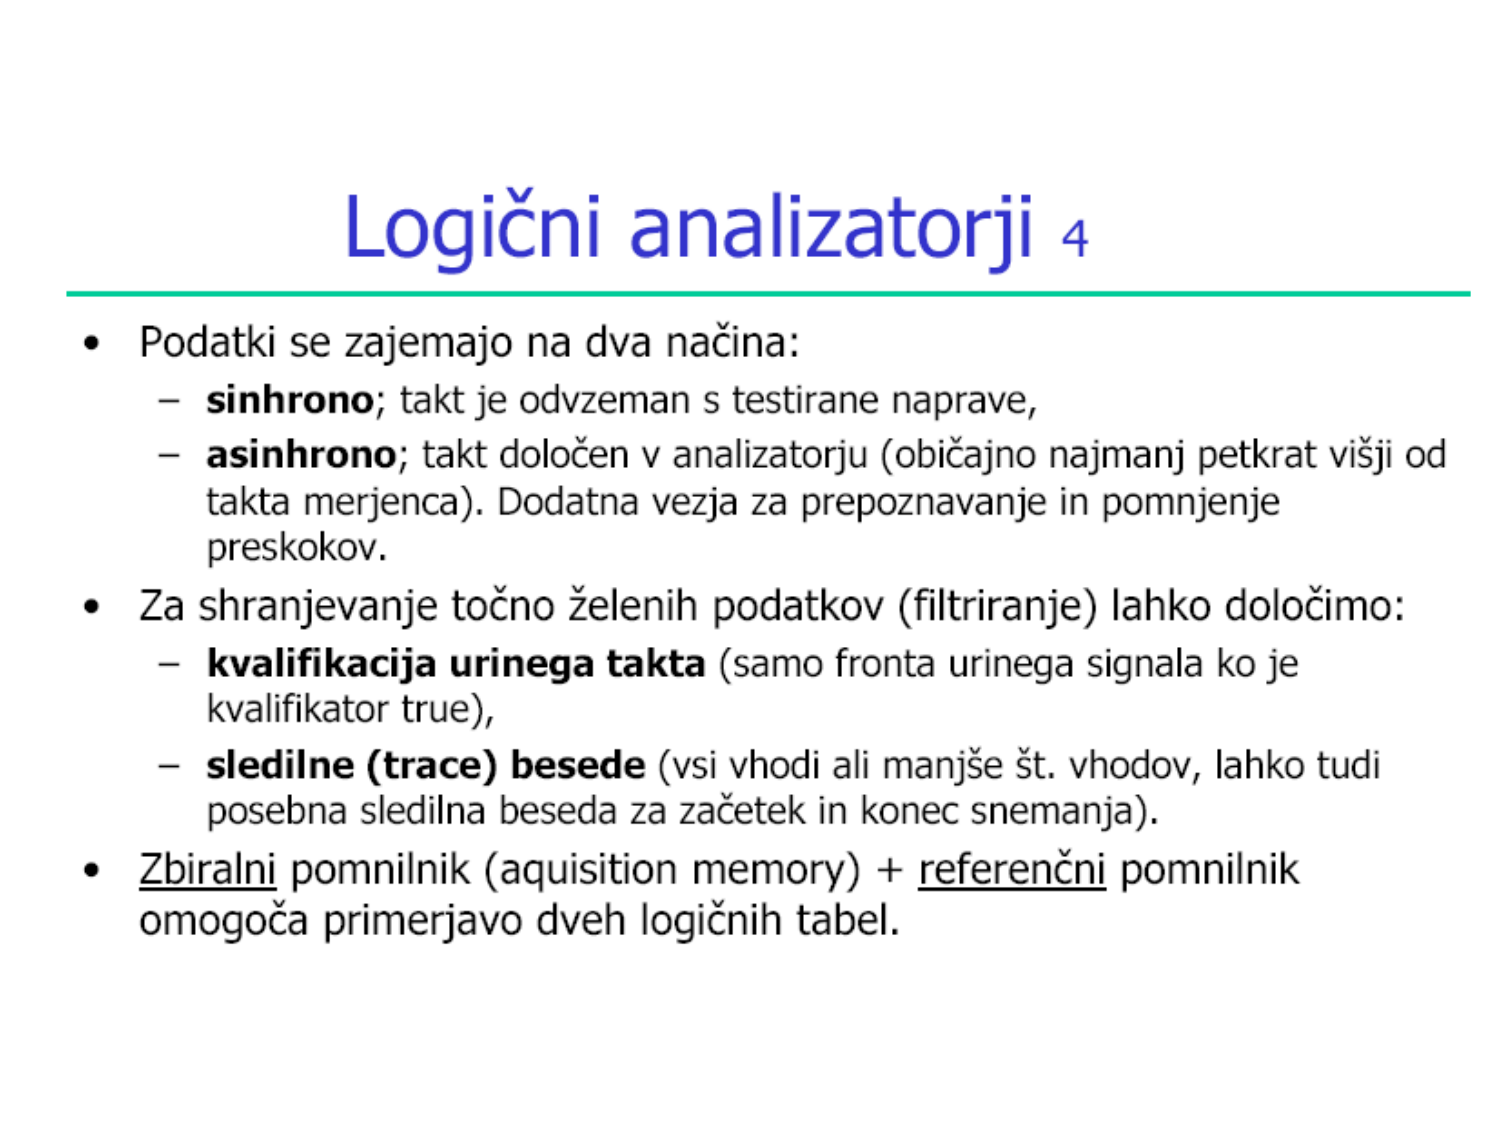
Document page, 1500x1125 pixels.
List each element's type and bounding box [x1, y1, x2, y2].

picture [0, 133, 1471, 999]
